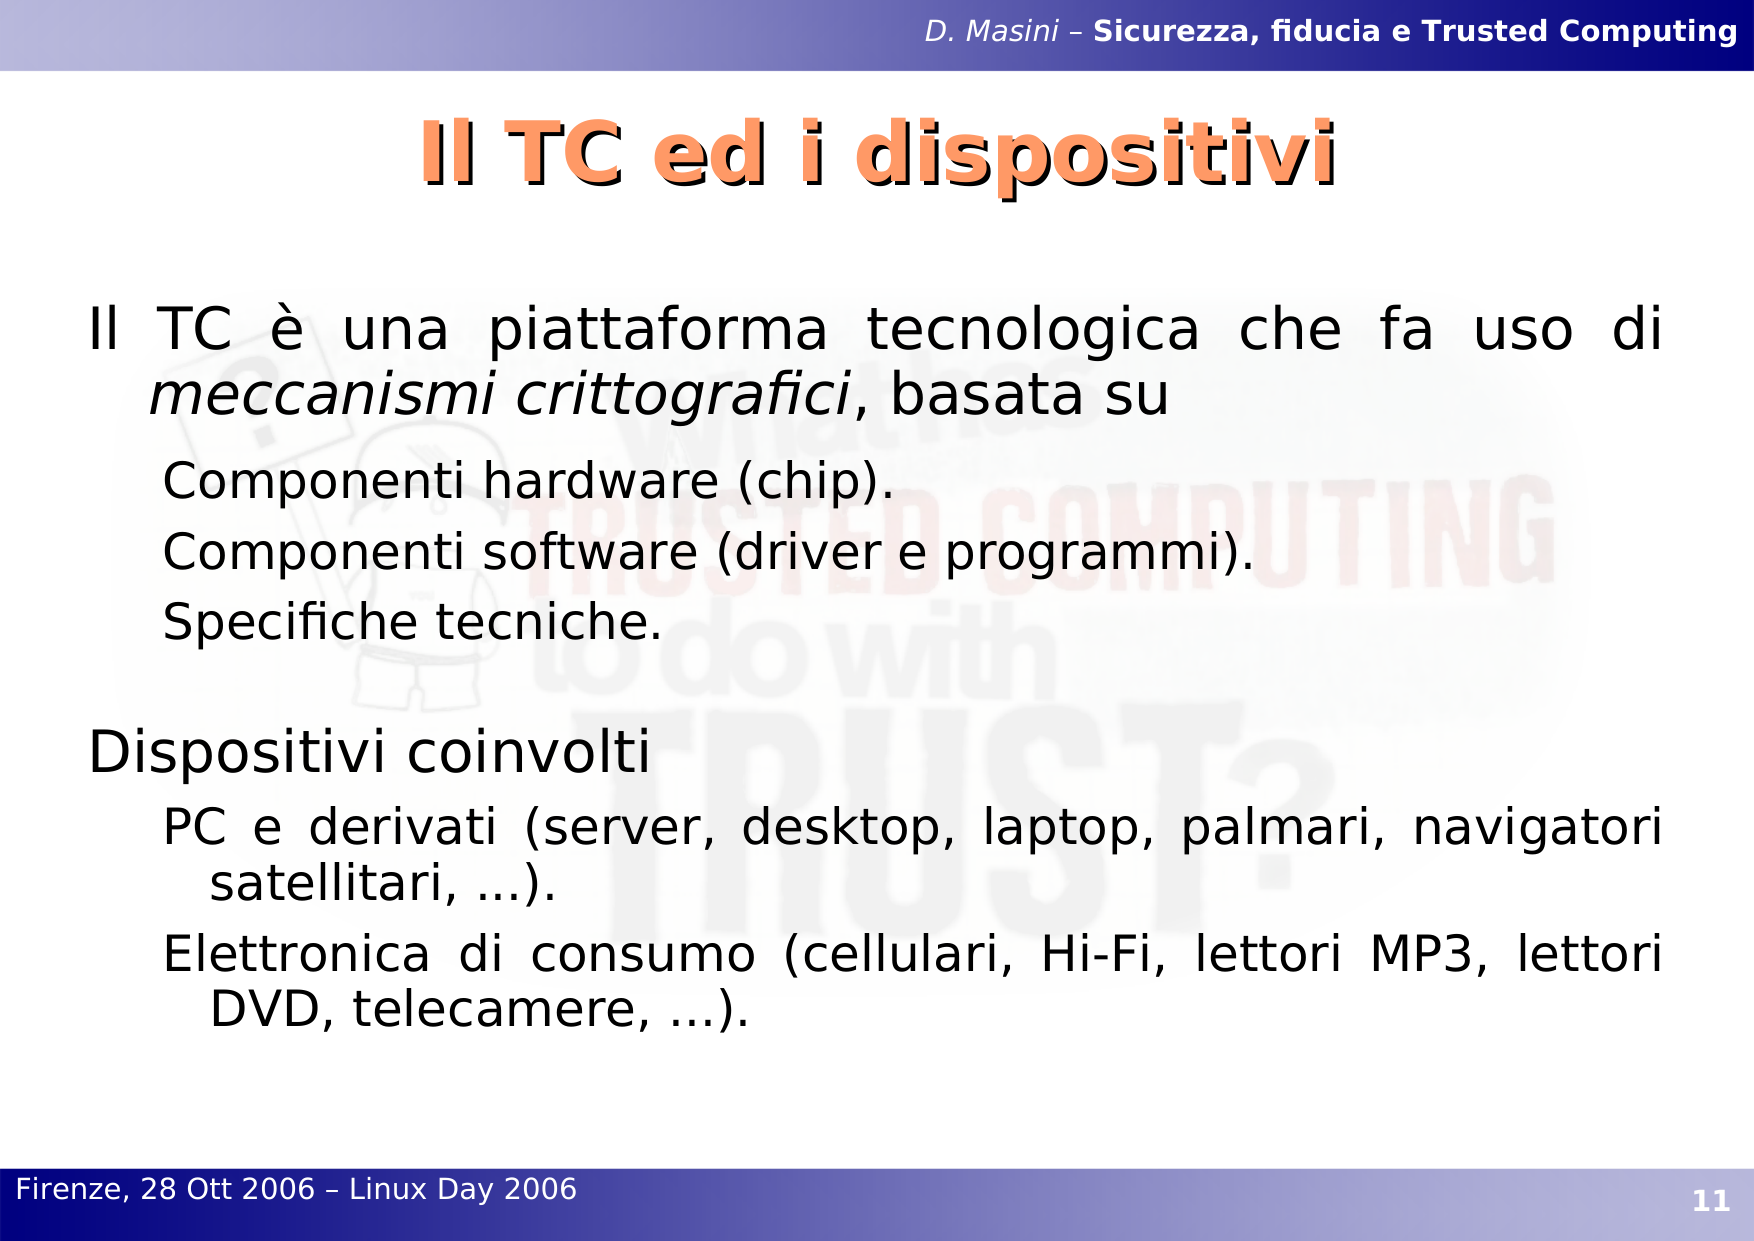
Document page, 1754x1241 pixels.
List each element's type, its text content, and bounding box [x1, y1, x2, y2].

picture [0, 0, 1754, 1241]
list Il TC è una piattaforma tecnologica che fa uso di meccanismi crittografici, basata su Componenti hardware (chip). Componenti software (driver e programmi). Specifiche tecniche. Dispositivi coinvolti PC e derivati (server, desktop, laptop, palmari, navigatori satellitari, ...). Elettronica di consumo (cellulari, Hi-Fi, lettori MP3, lettori DVD, telecamere, ...). [87, 297, 1667, 1108]
text_box Firenze, 28 Ott 2006 – Linux Day 2006 [0, 1175, 1314, 1234]
title Il TC ed i dispositivi [87, 49, 1667, 257]
text_box D. Masini – Sicurezza, fiducia e Trusted Computing [602, 7, 1754, 63]
text_box <numero> [1641, 1185, 1732, 1223]
